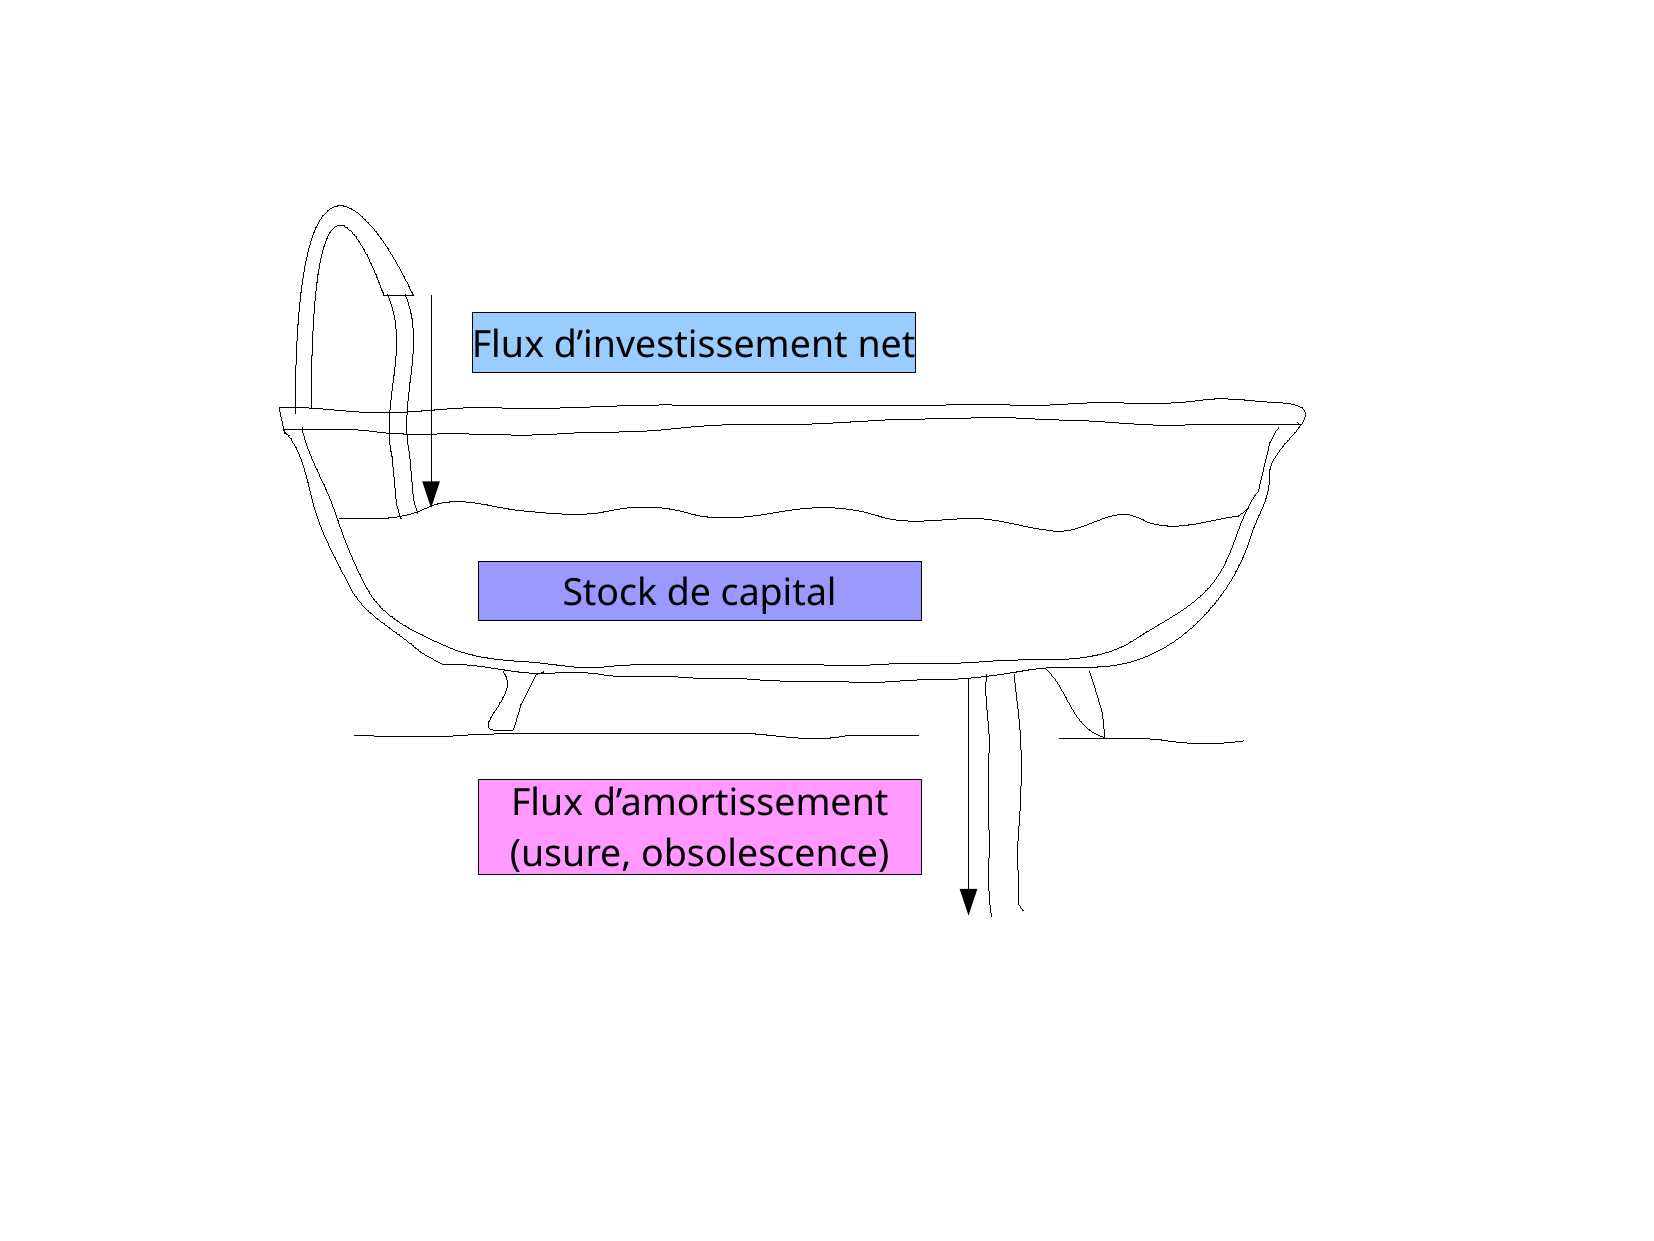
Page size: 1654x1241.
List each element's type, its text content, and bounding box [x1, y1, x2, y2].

text_box Flux d’investissement net [472, 312, 916, 373]
text_box Flux d’amortissement (usure, obsolescence) [478, 779, 922, 875]
text_box Stock de capital [478, 561, 922, 621]
